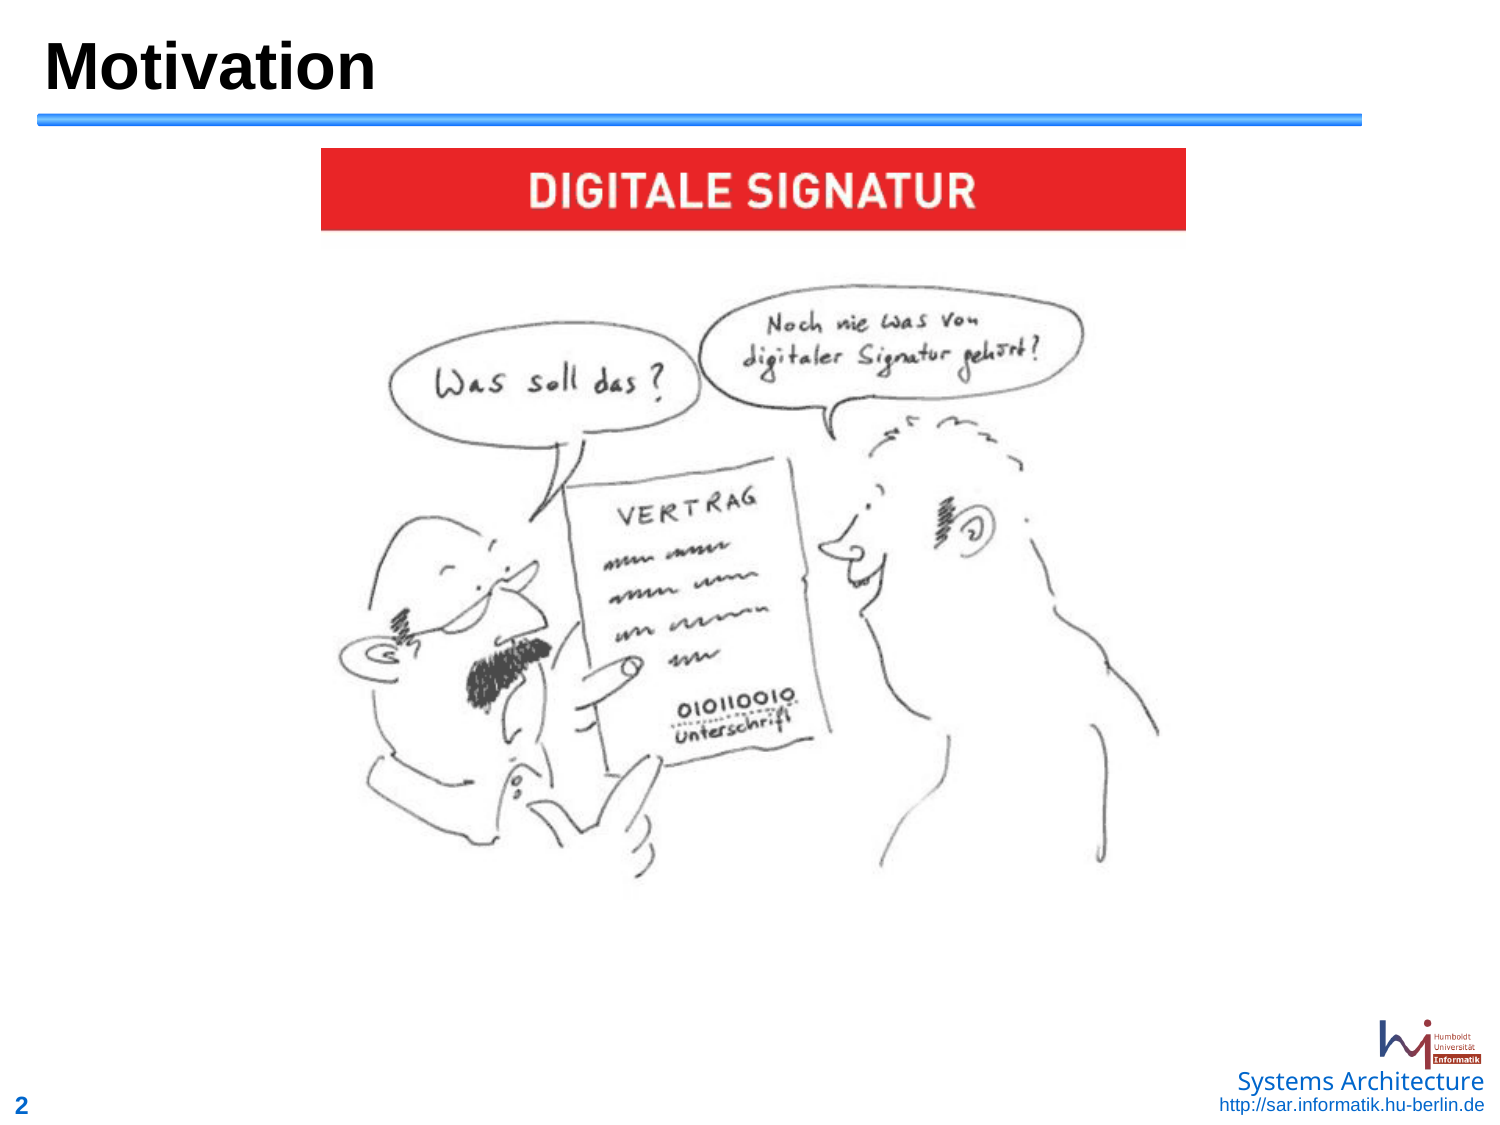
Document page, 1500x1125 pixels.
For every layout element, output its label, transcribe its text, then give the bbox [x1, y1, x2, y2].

picture [321, 148, 1186, 982]
picture [1376, 1016, 1483, 1071]
title Motivation [29, 20, 1500, 114]
